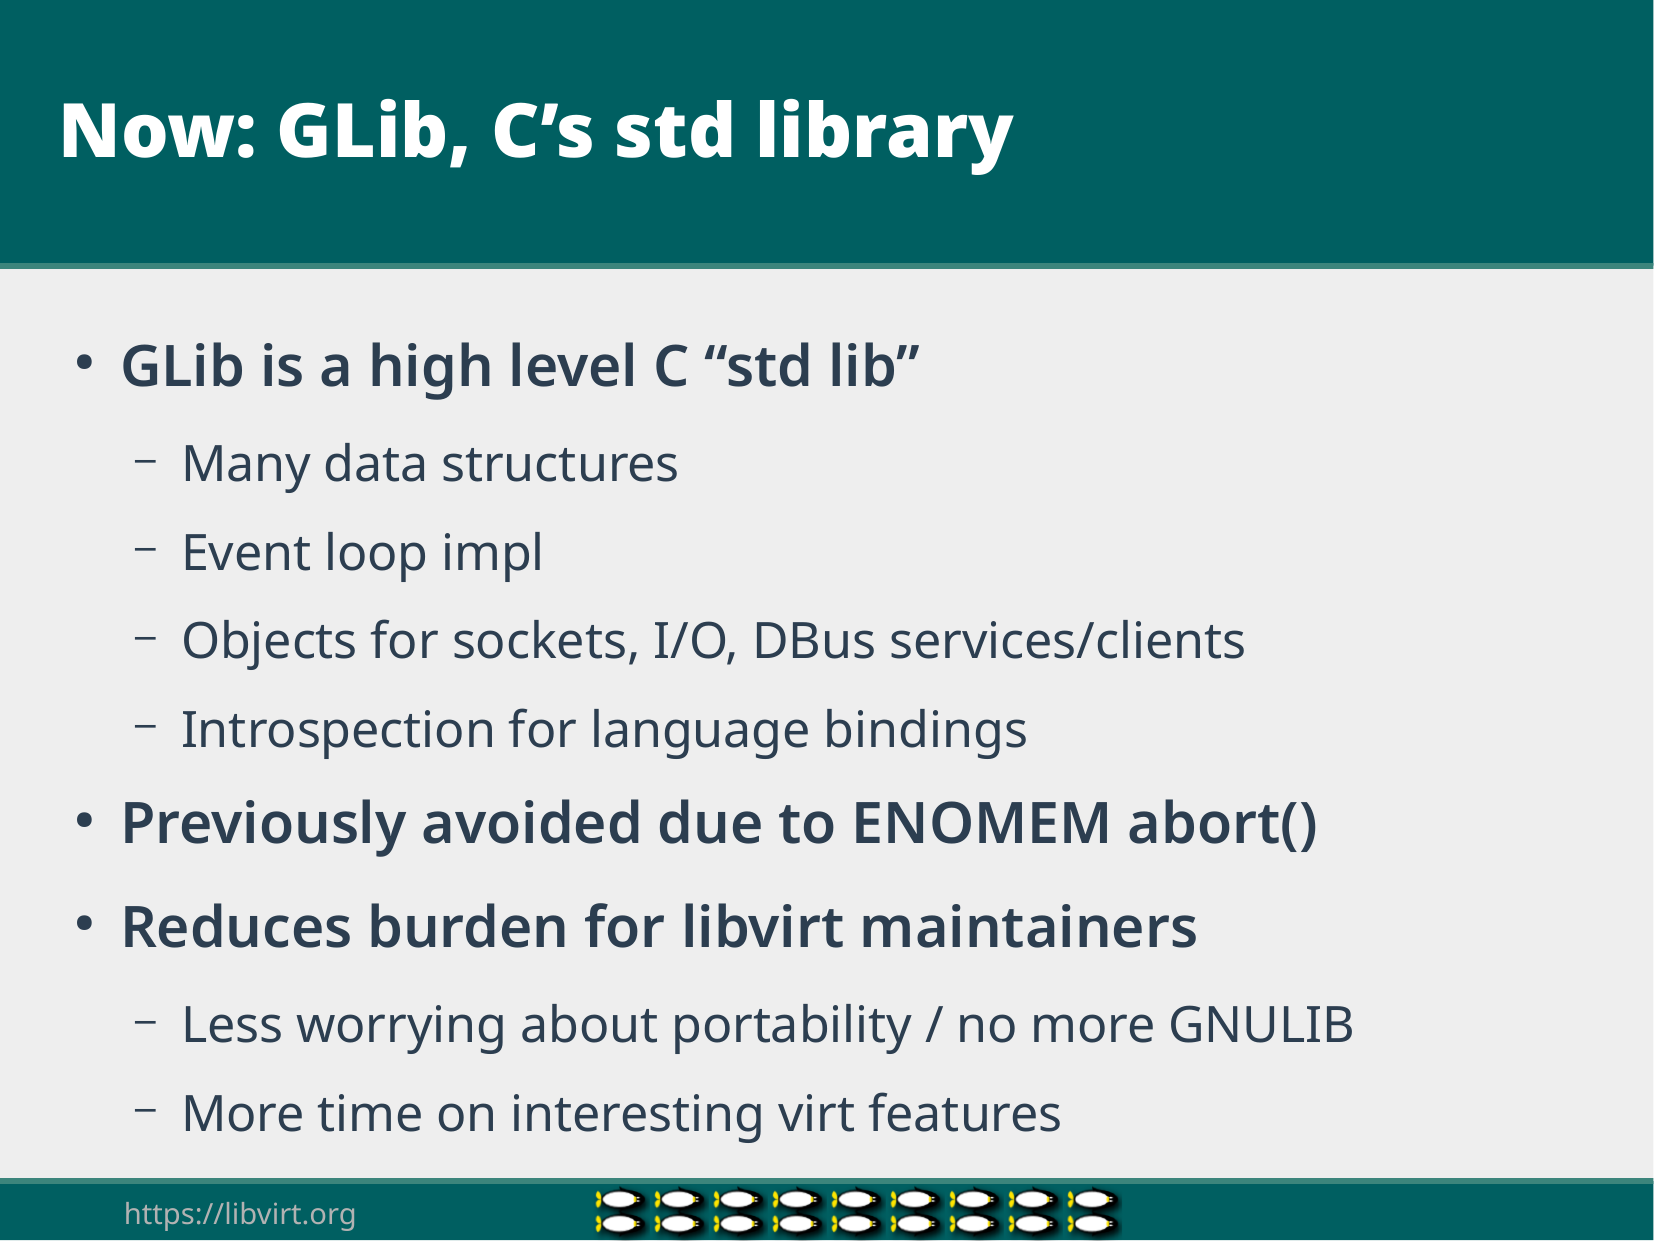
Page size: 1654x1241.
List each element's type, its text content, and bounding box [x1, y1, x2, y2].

title Now: GLib, C’s std library [59, 49, 1595, 207]
text_box [590, 1181, 1123, 1241]
list GLib is a high level C “std lib” Many data structures Event loop impl Objects for sockets, I/O, DBus services/clients Introspection for language bindings Previously avoided due to ENOMEM abort() Reduces burden for libvirt maintainers Less worrying about portability / no more GNULIB More time on interesting virt features [59, 324, 1595, 1152]
